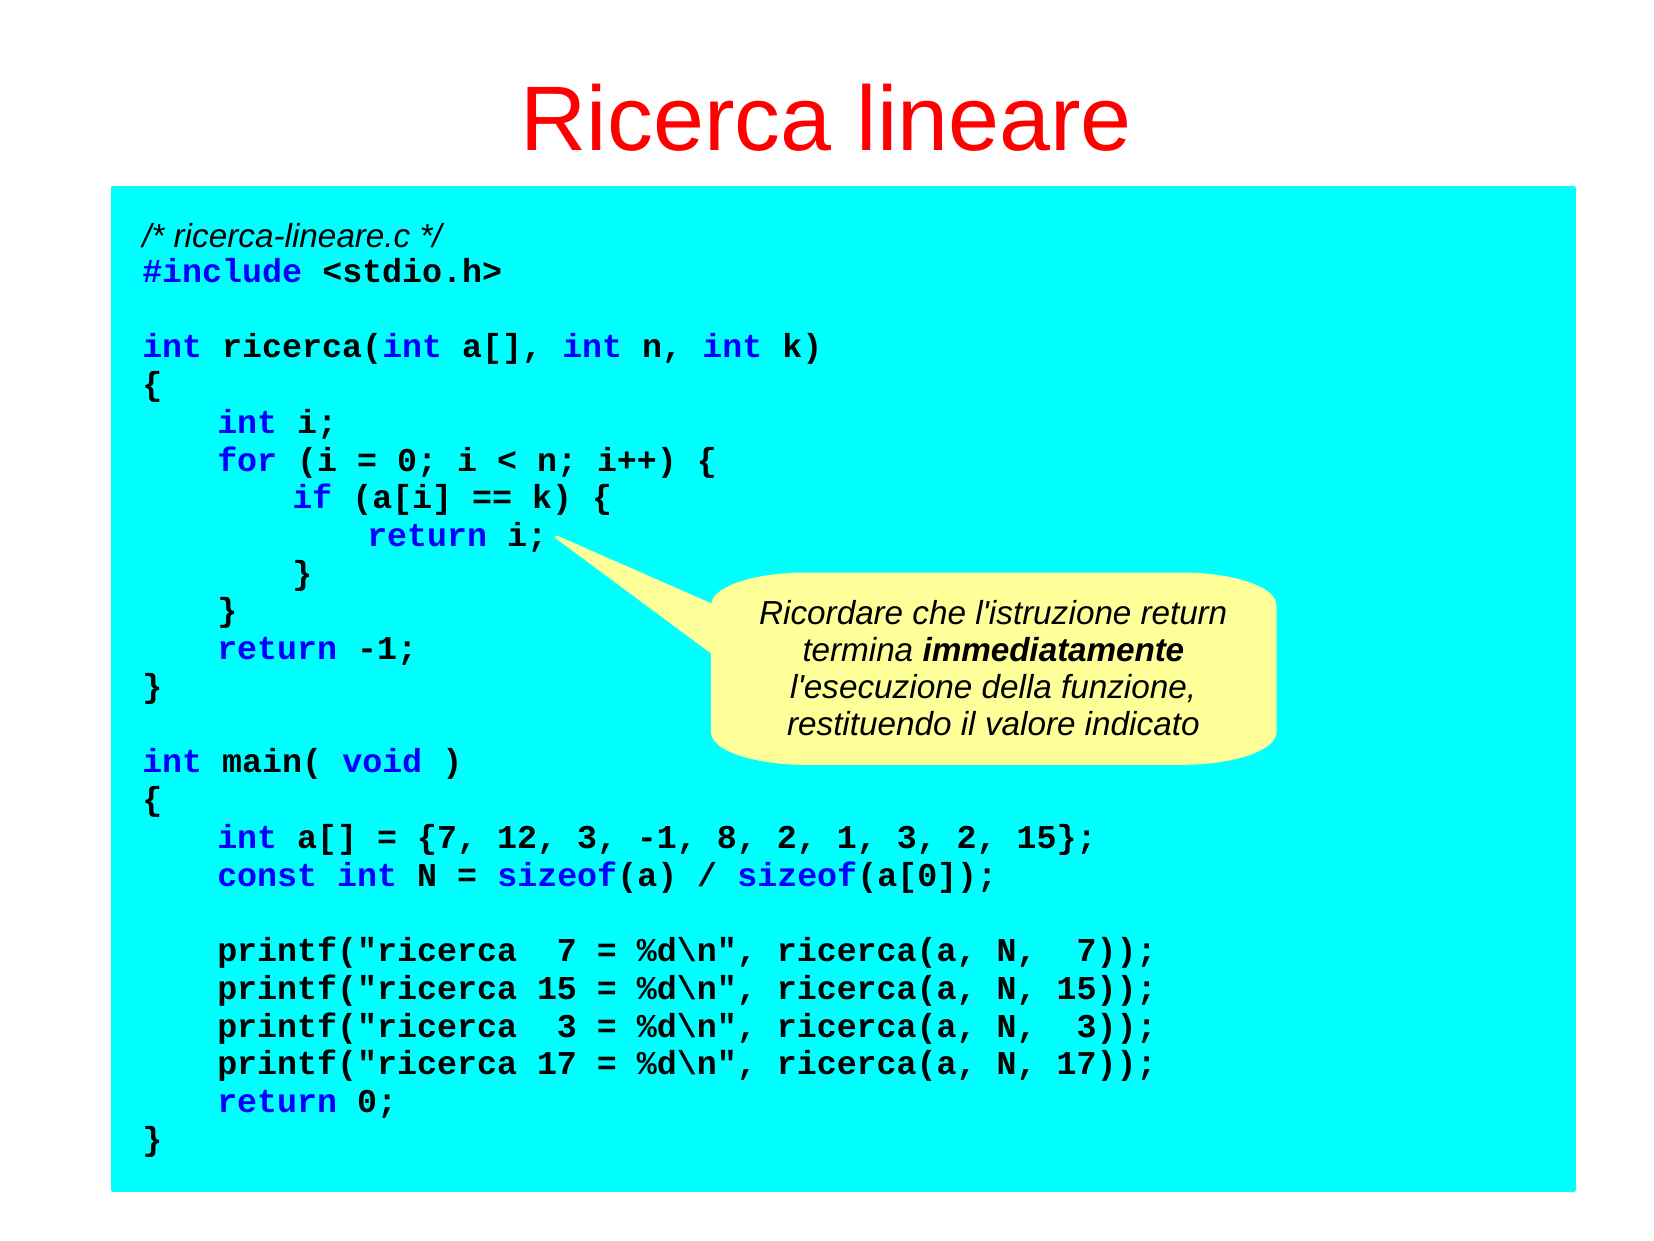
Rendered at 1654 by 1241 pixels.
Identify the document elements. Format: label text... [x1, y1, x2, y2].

text_box Ricordare che l'istruzione return termina immediatamente l'esecuzione della funzione, restituendo il valore indicato [556, 536, 1276, 764]
title Ricerca lineare [82, 49, 1571, 188]
text_box /* ricerca-lineare.c */ #include <stdio.h> int ricerca(int a[], int n, int k) { int i; for (i = 0; i < n; i++) { if (a[i] == k) { return i; } } return -1; } int main( void ) { int a[] = {7, 12, 3, -1, 8, 2, 1, 3, 2, 15}; const int N = sizeof(a) / sizeof(a[0]); printf("ricerca 7 = %d\n", ricerca(a, N, 7)); printf("ricerca 15 = %d\n", ricerca(a, N, 15)); printf("ricerca 3 = %d\n", ricerca(a, N, 3)); printf("ricerca 17 = %d\n", ricerca(a, N, 17)); return 0; } [112, 187, 1575, 1191]
